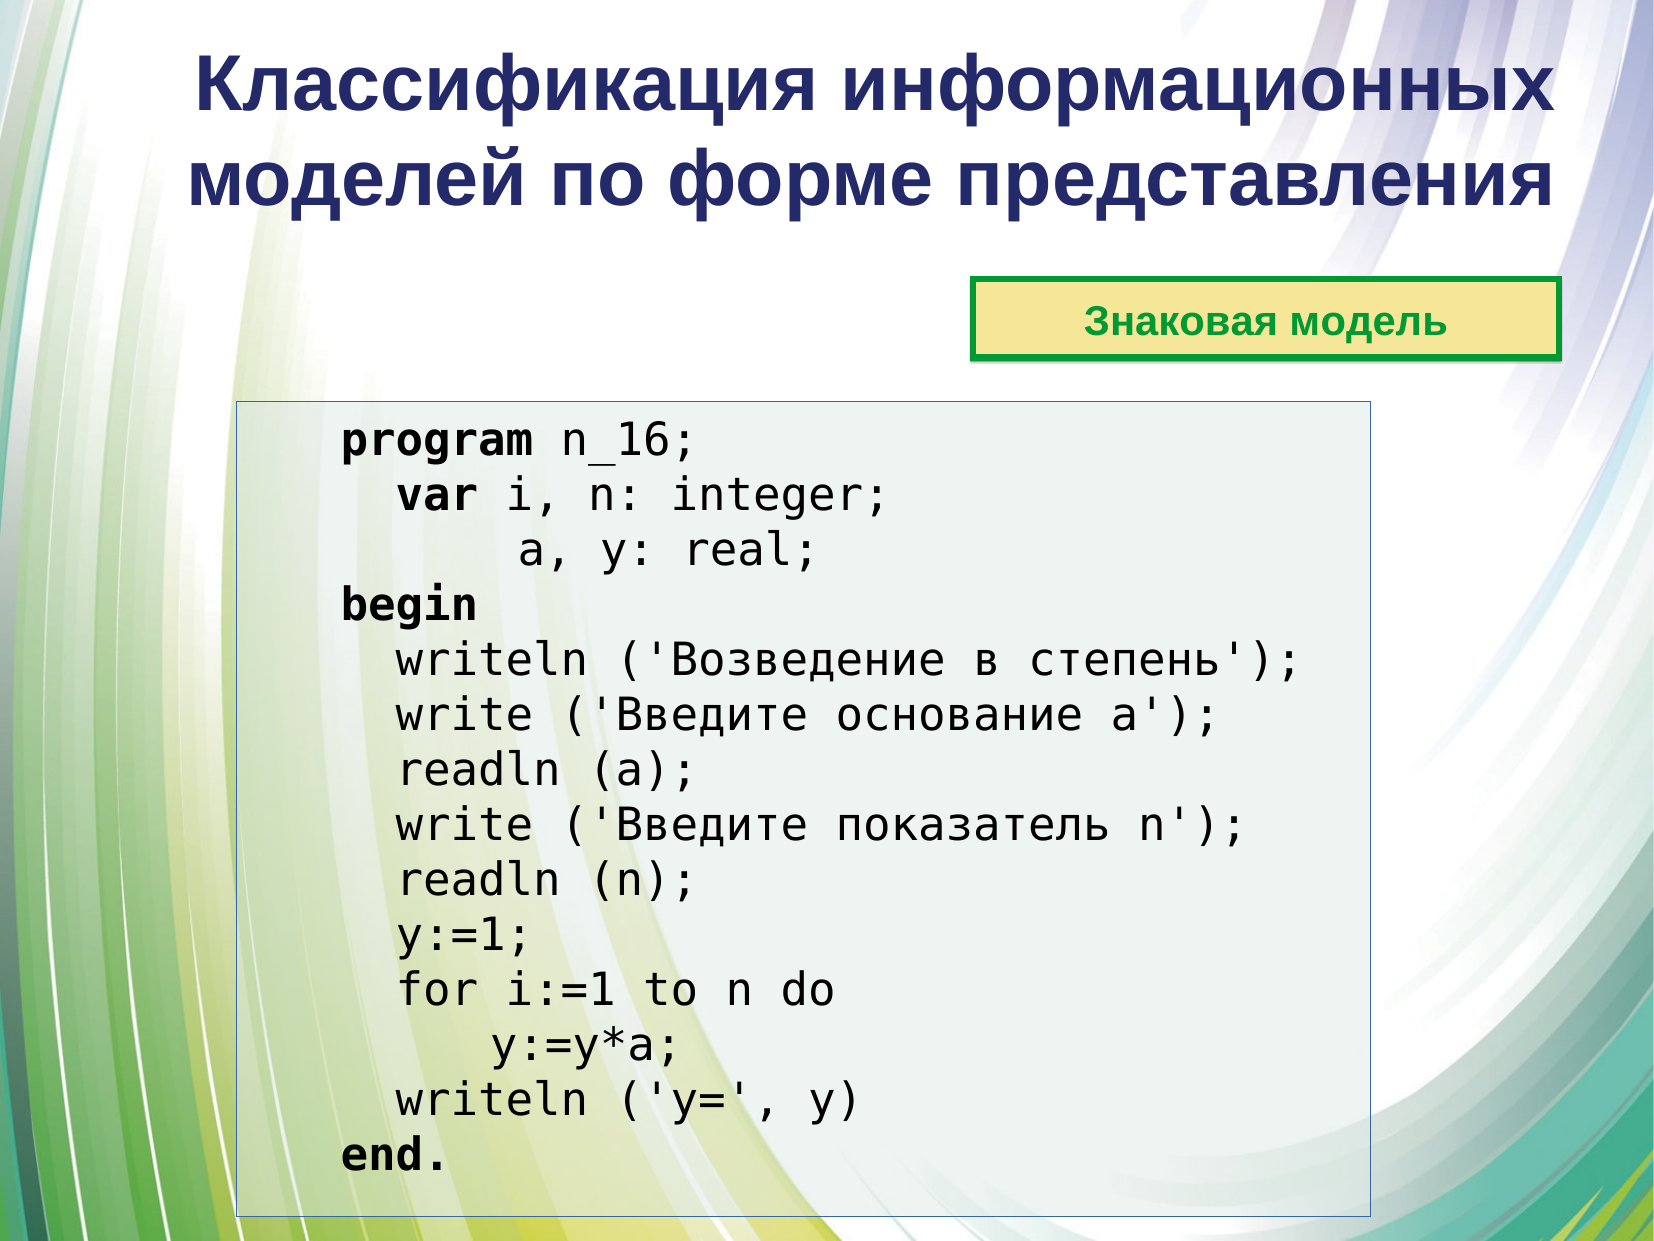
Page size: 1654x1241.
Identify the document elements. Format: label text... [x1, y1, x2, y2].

text_box program n_16; var i, n: integer; a, y: real; begin writeln ('Возведение в степень'); write ('Введите основание a'); readln (a); write ('Введите показатель n'); readln (n); y:=1; for i:=1 to n do y:=y*a; writeln ('y=', y) end. [325, 402, 1368, 1188]
picture [0, 0, 1654, 1241]
text_box Классификация информационных моделей по форме представления [58, 48, 1571, 205]
text_box Знаковая модель [973, 279, 1560, 358]
text_box [236, 401, 1371, 1217]
